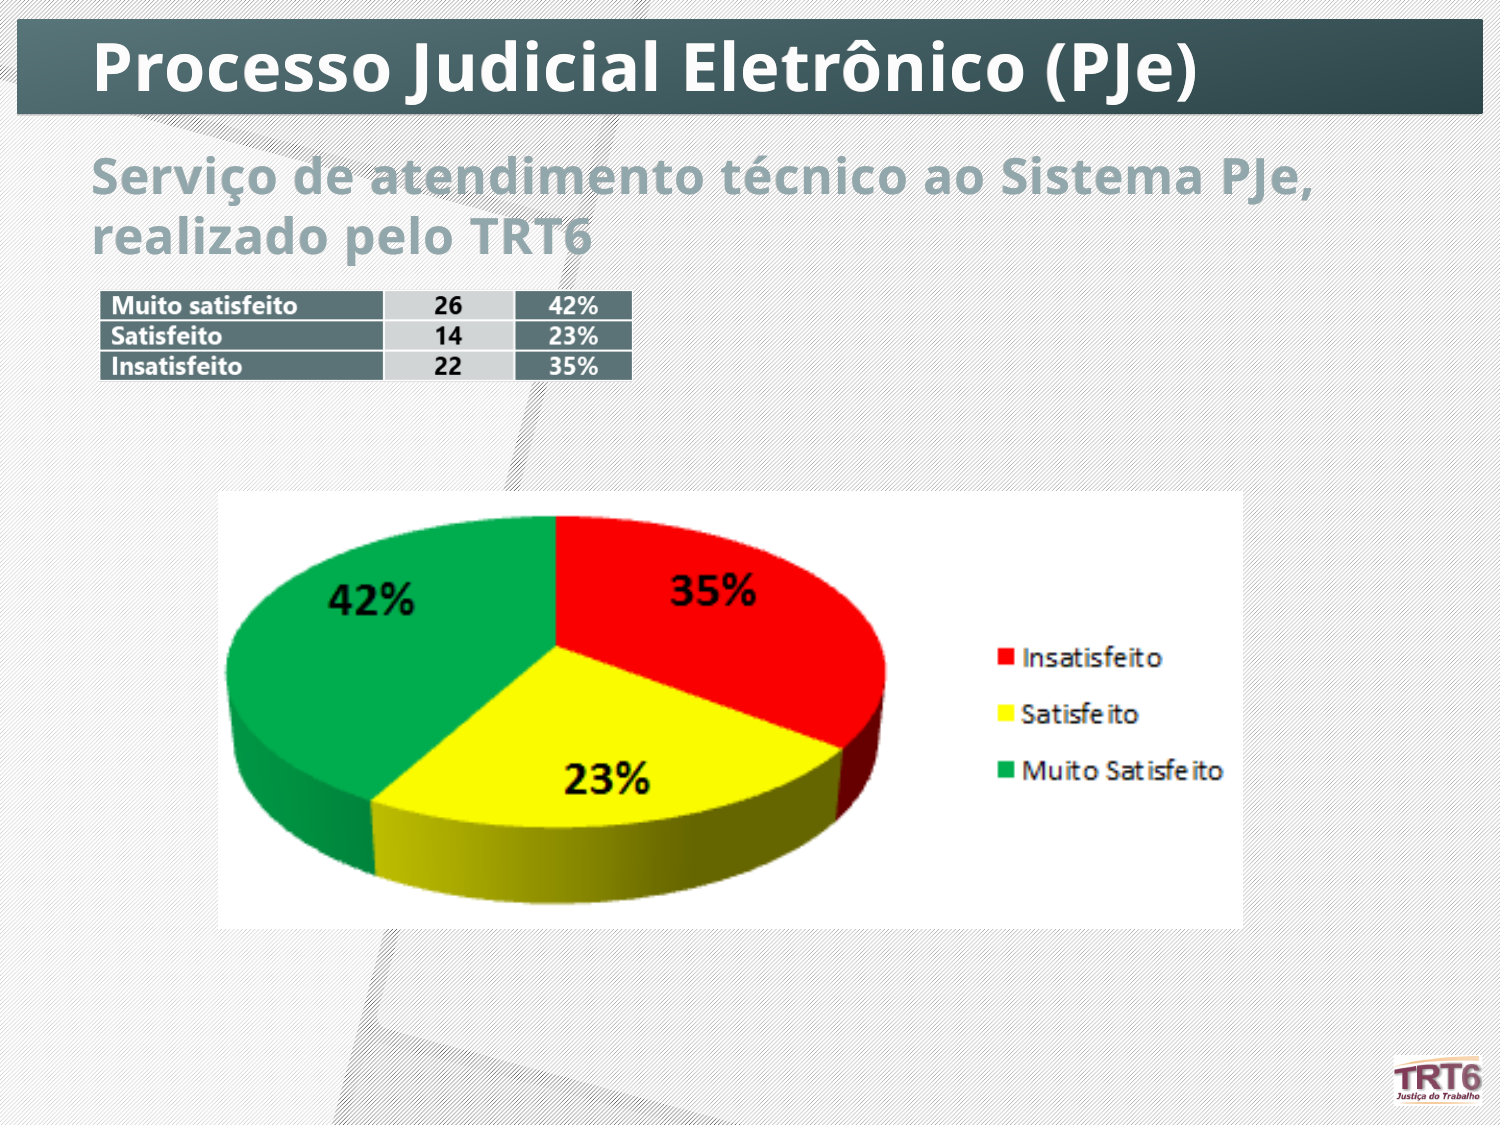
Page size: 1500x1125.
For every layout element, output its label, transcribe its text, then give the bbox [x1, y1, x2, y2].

text_box Serviço de atendimento técnico ao Sistema PJe, realizado pelo TRT6 [77, 137, 1447, 272]
picture [99, 281, 633, 395]
text_box Processo Judicial Eletrônico (PJe) [77, 18, 1500, 113]
picture [1393, 1055, 1483, 1106]
text_box [18, 19, 1482, 114]
picture [218, 491, 1243, 929]
